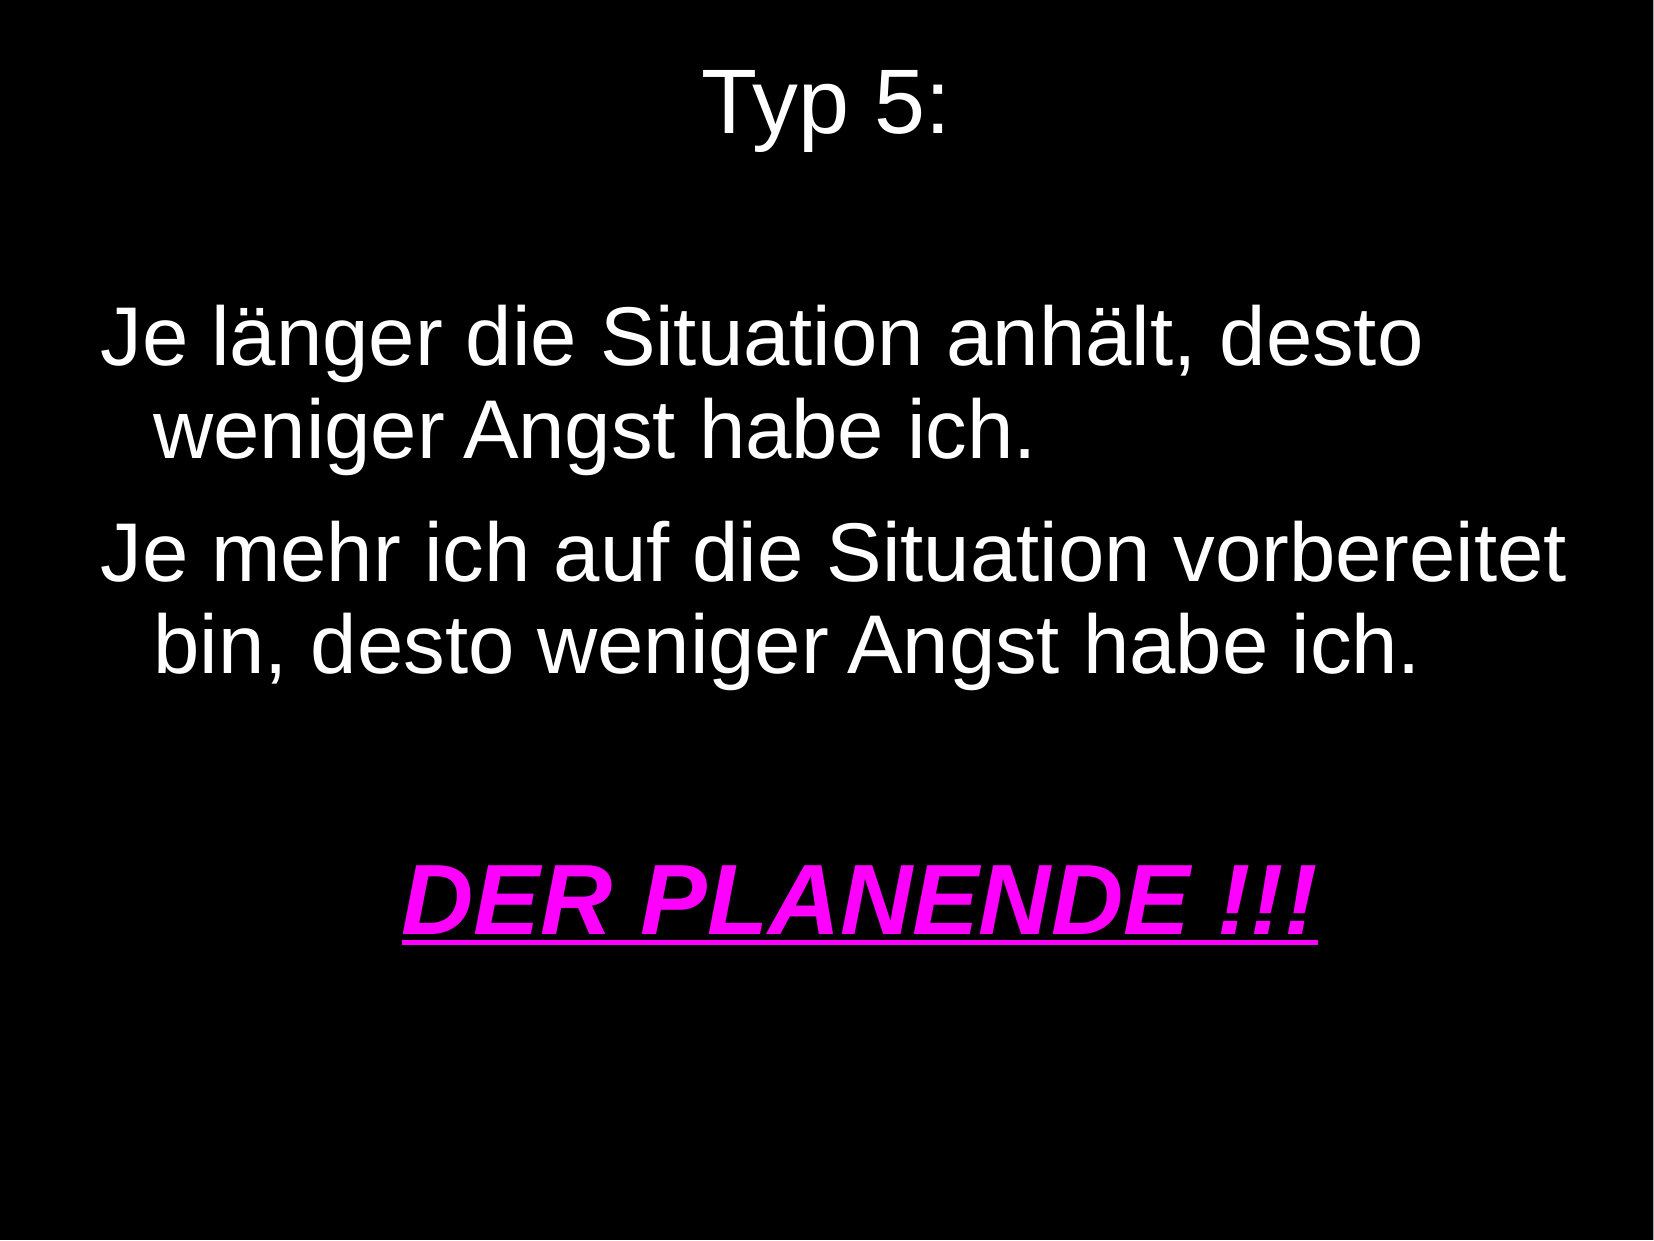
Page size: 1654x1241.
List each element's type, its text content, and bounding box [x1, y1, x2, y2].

list Je länger die Situation anhält, desto weniger Angst habe ich. Je mehr ich auf die Situation vorbereitet bin, desto weniger Angst habe ich. DER PLANENDE !!! [82, 290, 1571, 1094]
title Typ 5: [82, 50, 1571, 256]
